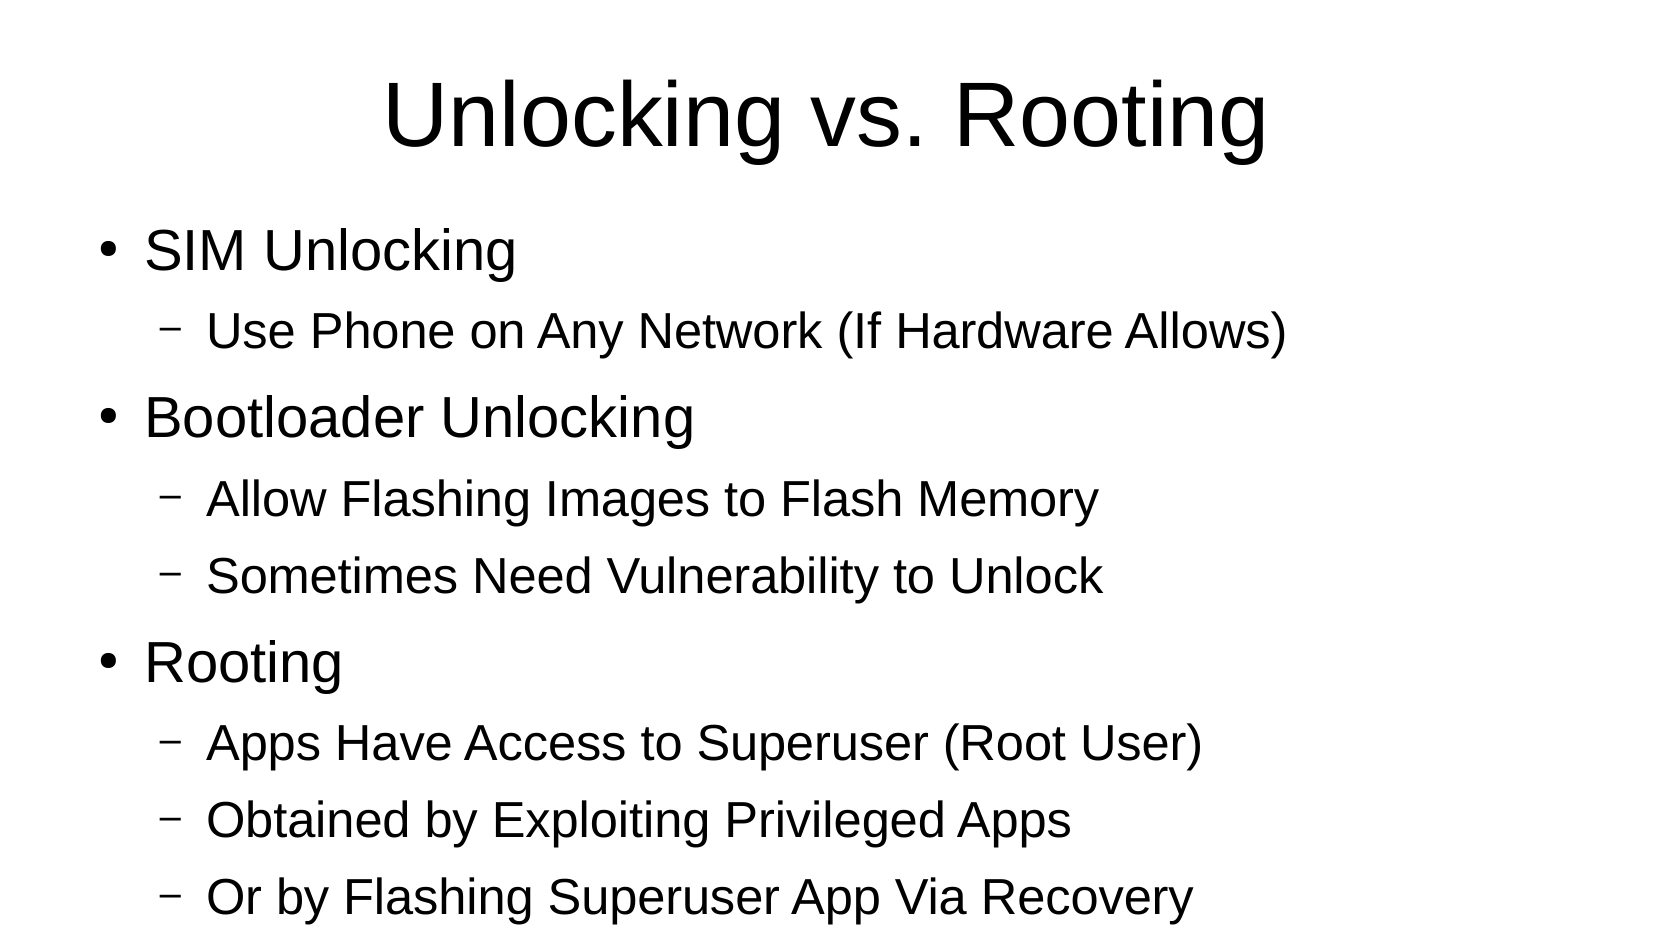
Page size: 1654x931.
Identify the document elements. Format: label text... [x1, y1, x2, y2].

title Unlocking vs. Rooting [82, 37, 1571, 193]
list SIM Unlocking Use Phone on Any Network (If Hardware Allows) Bootloader Unlocking Allow Flashing Images to Flash Memory Sometimes Need Vulnerability to Unlock Rooting Apps Have Access to Superuser (Root User) Obtained by Exploiting Privileged Apps Or by Flashing Superuser App Via Recovery [82, 217, 1571, 931]
